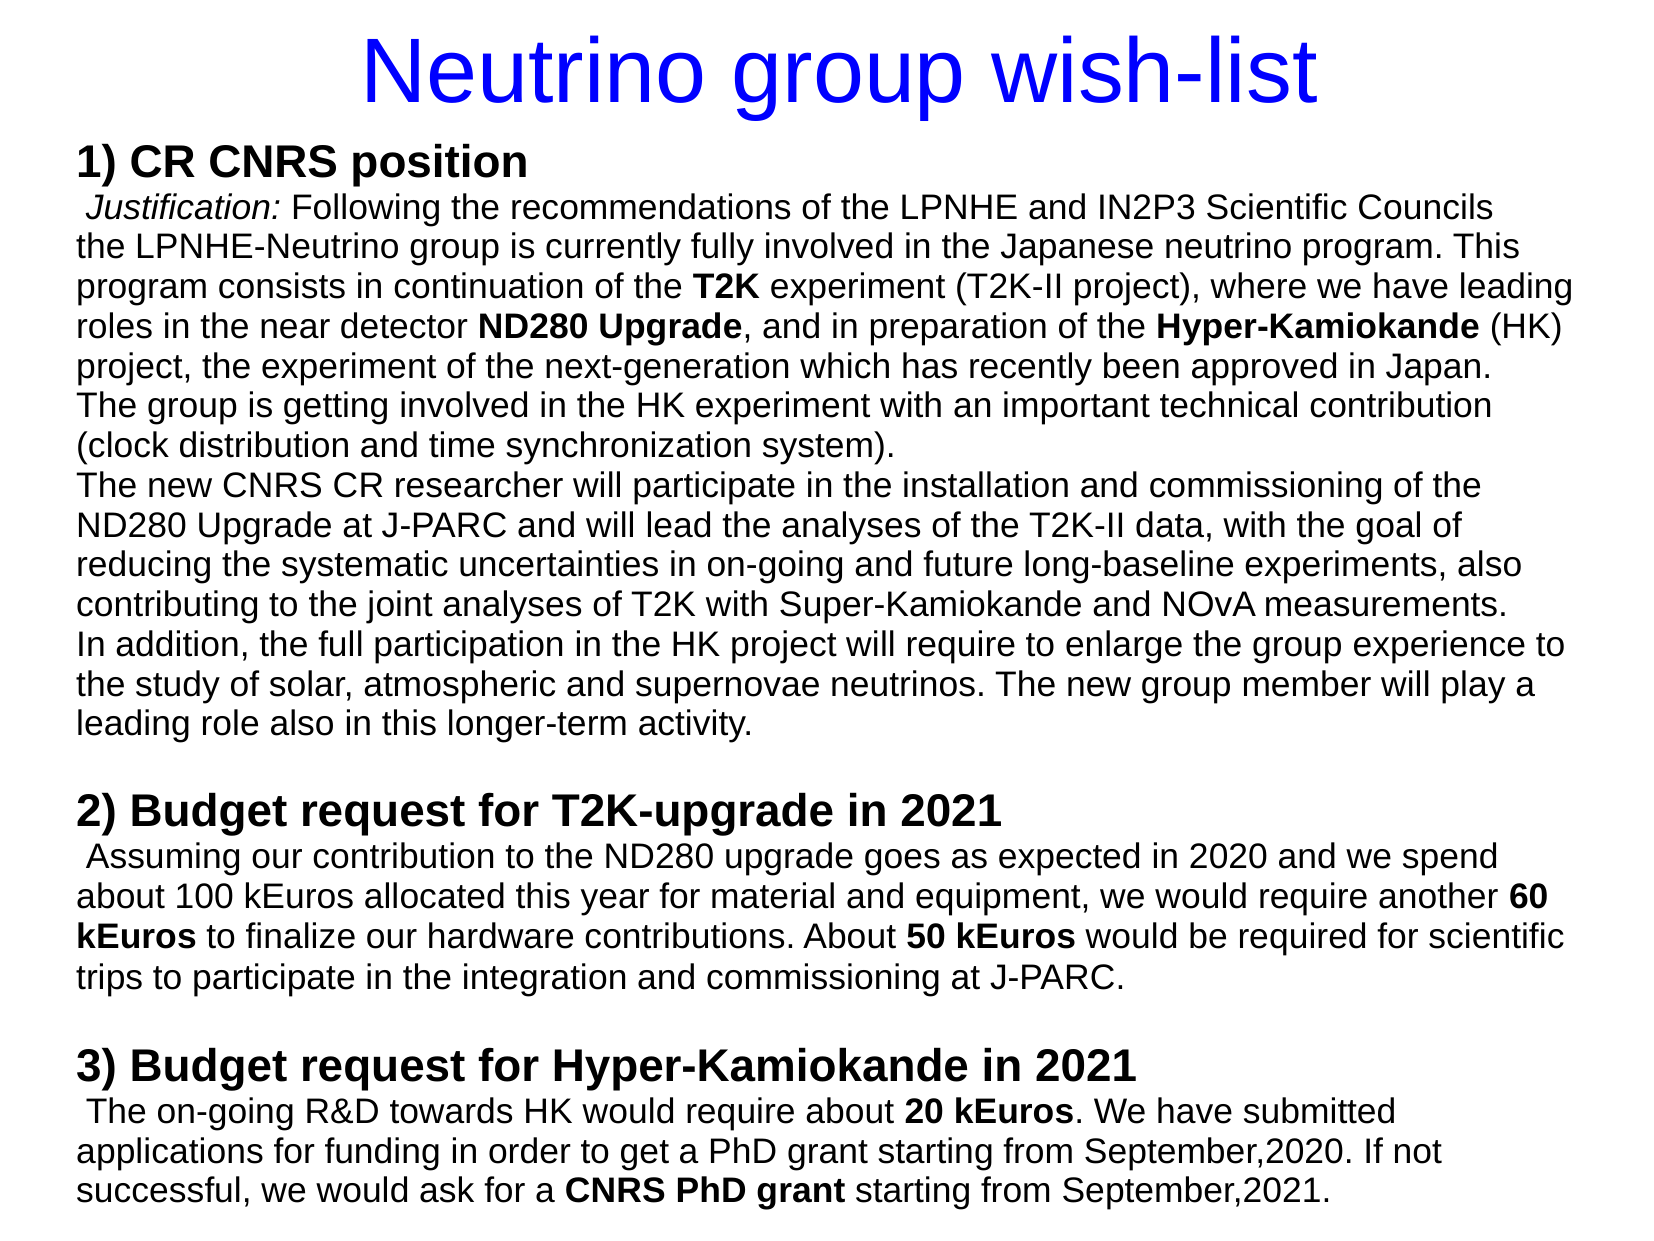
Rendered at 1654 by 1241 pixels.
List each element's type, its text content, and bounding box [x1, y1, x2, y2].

text_box 1) CR CNRS position Justification: Following the recommendations of the LPNHE and IN2P3 Scientific Councils the LPNHE-Neutrino group is currently fully involved in the Japanese neutrino program. This program consists in continuation of the T2K experiment (T2K-II project), where we have leading roles in the near detector ND280 Upgrade, and in preparation of the Hyper-Kamiokande (HK) project, the experiment of the next-generation which has recently been approved in Japan. The group is getting involved in the HK experiment with an important technical contribution (clock distribution and time synchronization system). The new CNRS CR researcher will participate in the installation and commissioning of the ND280 Upgrade at J-PARC and will lead the analyses of the T2K-II data, with the goal of reducing the systematic uncertainties in on-going and future long-baseline experiments, also contributing to the joint analyses of T2K with Super-Kamiokande and NOvA measurements. In addition, the full participation in the HK project will require to enlarge the group experience to the study of solar, atmospheric and supernovae neutrinos. The new group member will play a leading role also in this longer-term activity. 2) Budget request for T2K-upgrade in 2021 Assuming our contribution to the ND280 upgrade goes as expected in 2020 and we spend about 100 kEuros allocated this year for material and equipment, we would require another 60 kEuros to finalize our hardware contributions. About 50 kEuros would be required for scientific trips to participate in the integration and commissioning at J-PARC. 3) Budget request for Hyper-Kamiokande in 2021 The on-going R&D towards HK would require about 20 kEuros. We have submitted applications for funding in order to get a PhD grant starting from September,2020. If not successful, we would ask for a CNRS PhD grant starting from September,2021. [61, 128, 1600, 1223]
title Neutrino group wish-list [82, 0, 1571, 128]
